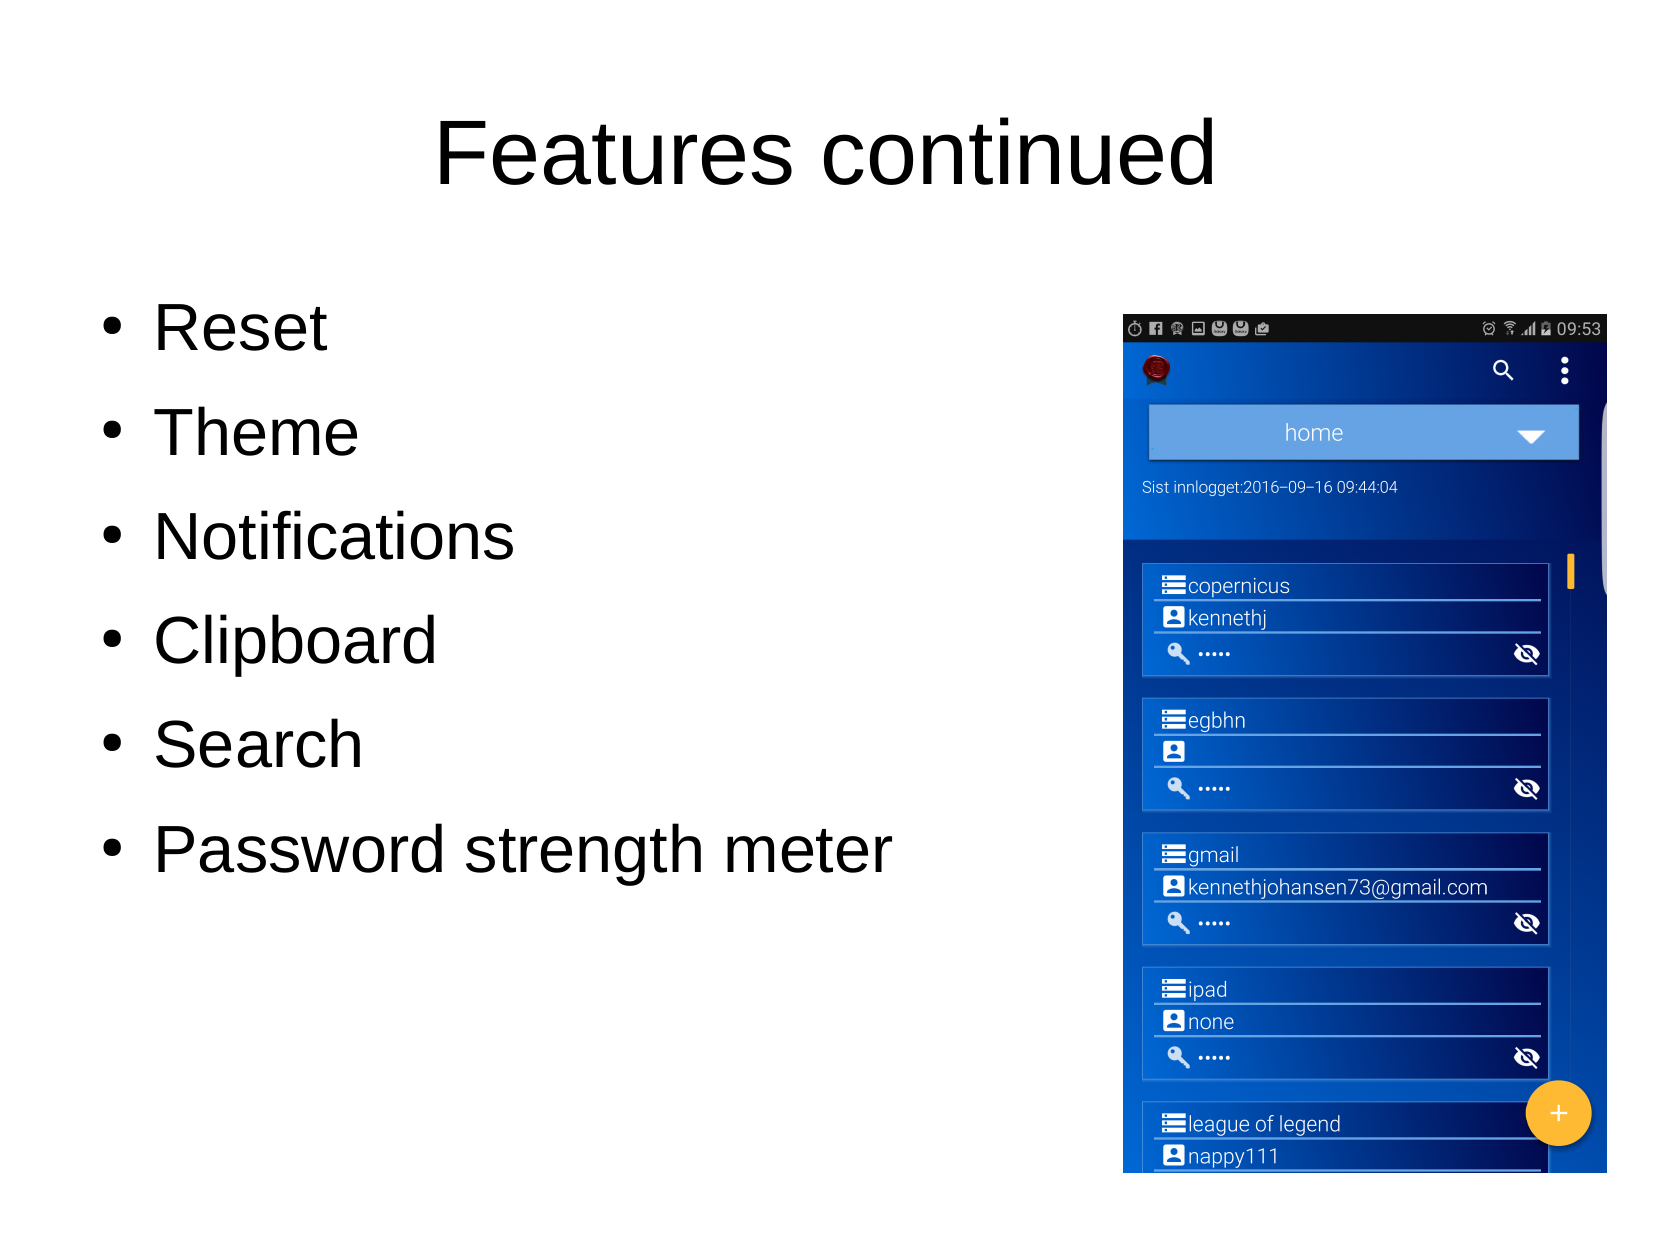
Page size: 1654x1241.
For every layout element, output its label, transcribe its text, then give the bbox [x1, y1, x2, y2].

picture [1123, 314, 1607, 1173]
title Features continued [82, 49, 1571, 257]
list Reset Theme Notifications Clipboard Search Password strength meter [82, 290, 1571, 1010]
